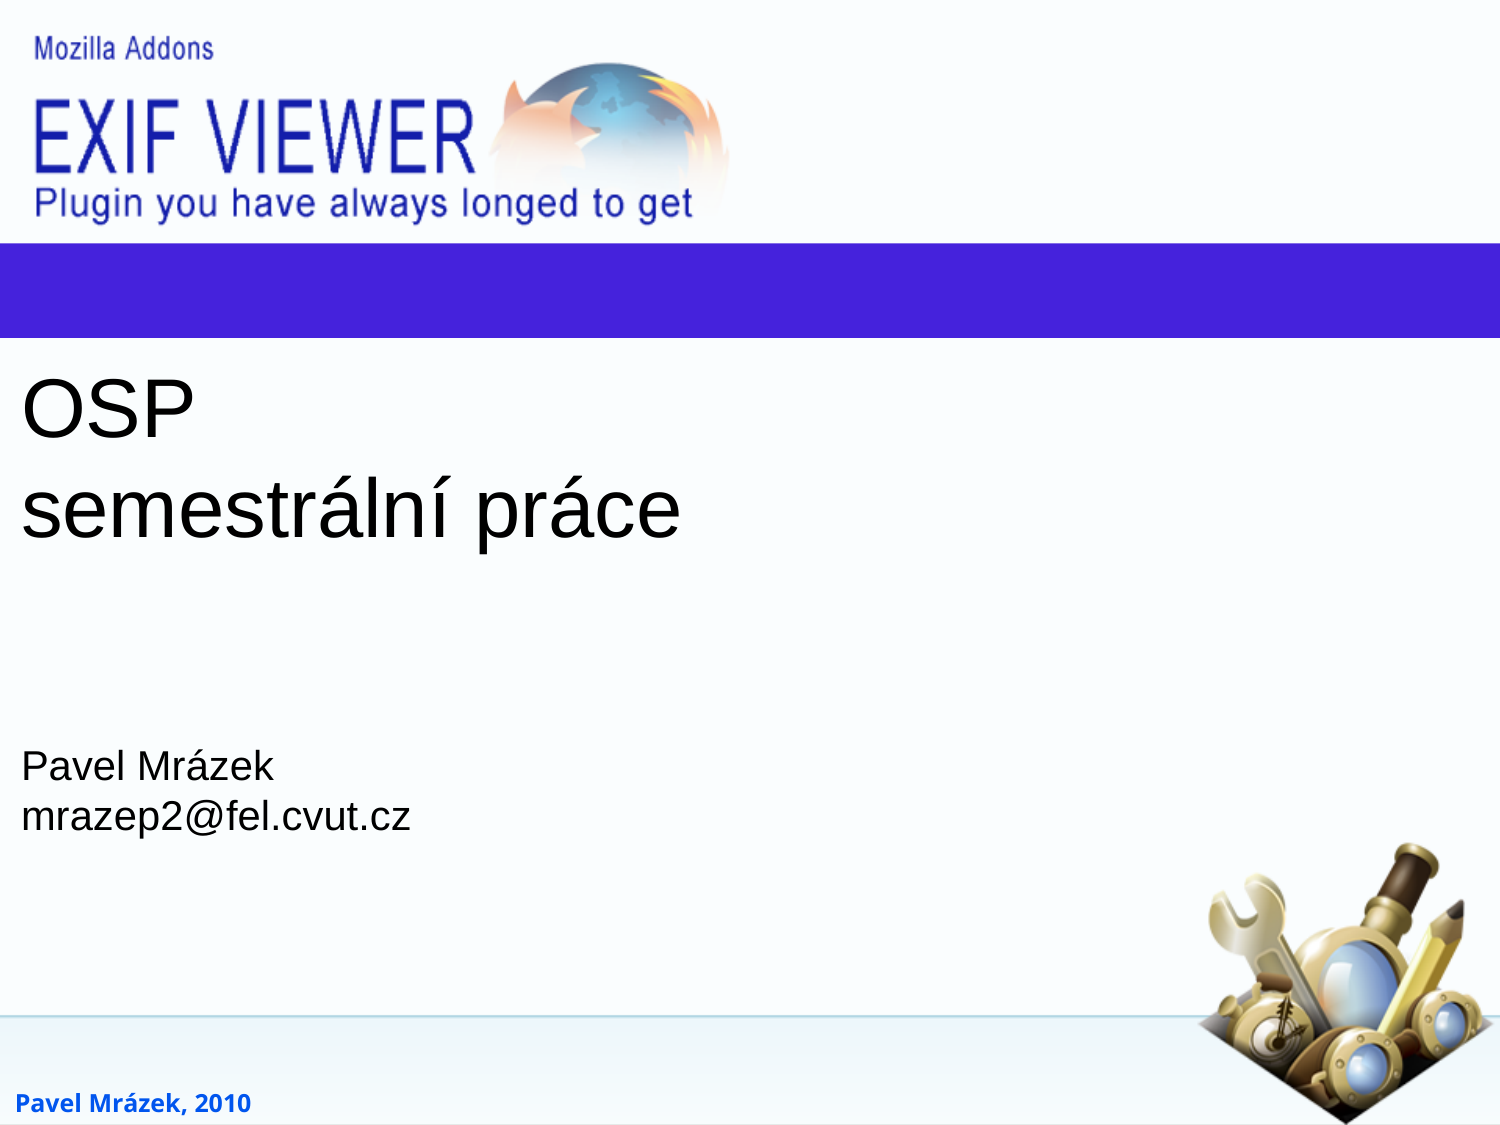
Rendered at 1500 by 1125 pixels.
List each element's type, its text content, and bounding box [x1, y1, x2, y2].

text_box Pavel Mrázek, 2010 [0, 1079, 414, 1125]
text_box [0, 243, 1500, 338]
picture [0, 832, 1500, 1125]
picture [29, 30, 739, 231]
text_box OSP semestrální práce Pavel Mrázek mrazep2@fel.cvut.cz [6, 346, 699, 847]
